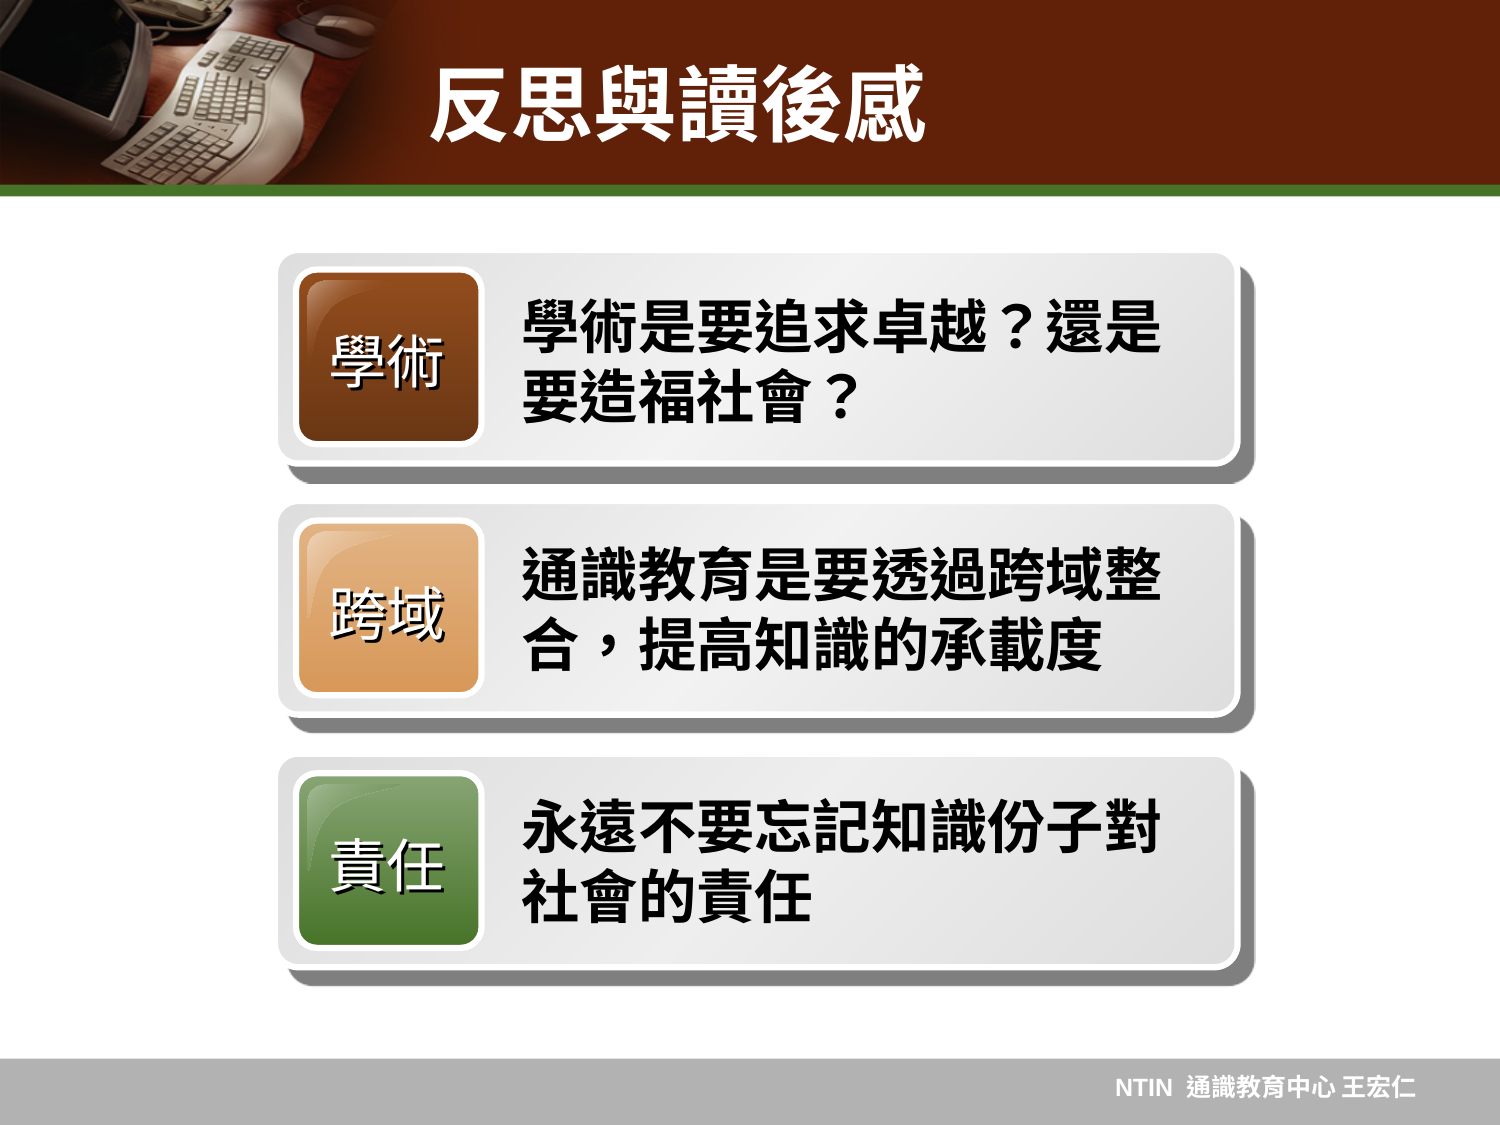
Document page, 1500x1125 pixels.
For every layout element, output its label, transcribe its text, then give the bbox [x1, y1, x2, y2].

text_box 責任 [313, 821, 460, 907]
text_box 通識教育是要透過跨域整合，提高知識的承載度 [506, 530, 1215, 686]
text_box [275, 249, 1238, 464]
text_box 學術 [313, 317, 460, 404]
picture [0, 0, 1500, 184]
text_box [275, 753, 1238, 968]
text_box 學術是要追求卓越？還是要造福社會？ [506, 282, 1215, 439]
text_box 永遠不要忘記知識份子對社會的責任 [506, 782, 1215, 939]
title 反思與讀後感 [412, 45, 1500, 138]
text_box [275, 501, 1238, 715]
text_box 跨域 [313, 568, 460, 655]
text_box NTIN 通識教育中心 王宏仁 [962, 1063, 1438, 1114]
